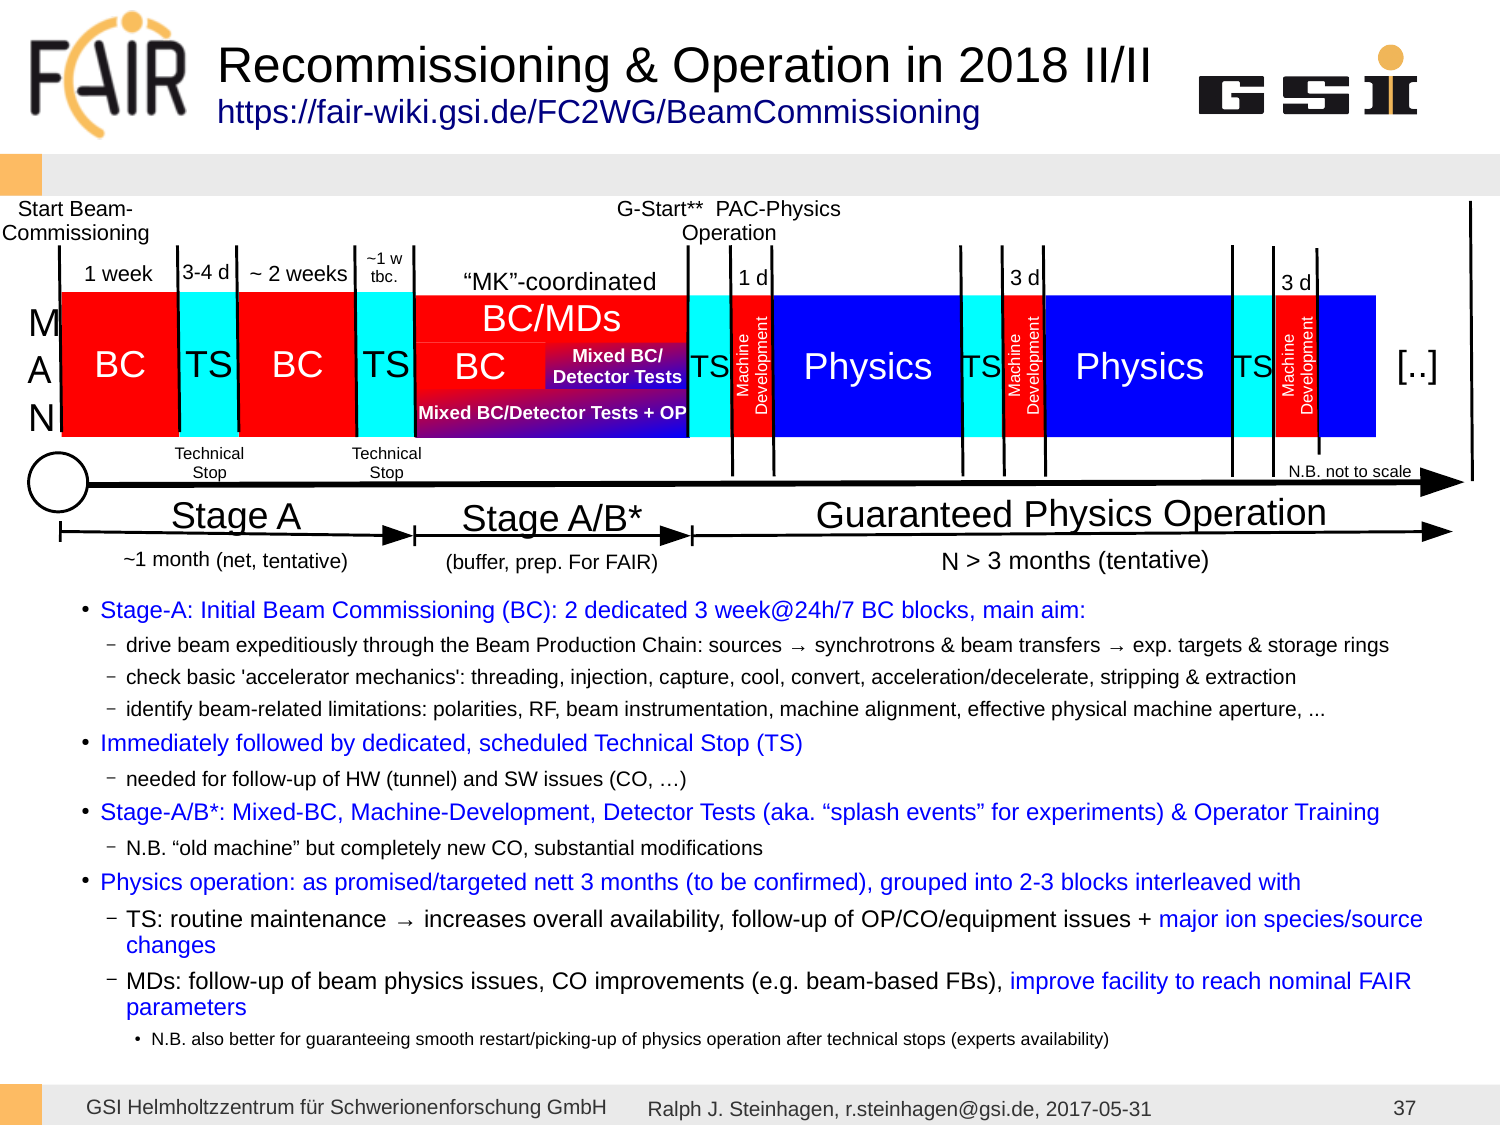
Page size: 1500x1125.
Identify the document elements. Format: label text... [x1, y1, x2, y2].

text_box “MK”-coordinated [448, 259, 672, 303]
text_box ~ 2 weeks [234, 254, 353, 287]
text_box Mixed BC/ Detector Tests [546, 343, 686, 389]
text_box BC [61, 292, 179, 437]
picture [1197, 42, 1419, 117]
text_box BC [239, 292, 355, 437]
text_box Start Beam- Commissioning [0, 188, 166, 277]
text_box TS [1234, 295, 1272, 438]
text_box Machine Development [1005, 295, 1043, 438]
text_box Machine Development [733, 295, 772, 438]
text_box [..] [1381, 336, 1454, 394]
text_box Technical Stop [336, 437, 438, 491]
text_box N [27, 404, 34, 451]
text_box 1 d [738, 277, 782, 291]
text_box Physics [1046, 295, 1231, 438]
list Stage-A: Initial Beam Commissioning (BC): 2 dedicated 3 week@24h/7 BC blocks, main aim: drive beam expeditiously through the Beam Production Chain: sources → synchrotrons & beam transfers → exp. targets & storage rings check basic 'accelerator mechanics': threading, injection, capture, cool, convert, acceleration/decelerate, stripping & extraction identify beam-related limitations: polarities, RF, beam instrumentation, machine alignment, effective physical machine aperture, ... Immediately followed by dedicated, scheduled Technical Stop (TS) needed for follow-up of HW (tunnel) and SW issues (CO, …) Stage-A/B*: Mixed-BC, Machine-Development, Detector Tests (aka. “splash events” for experiments) & Operator Training N.B. “old machine” but completely new CO, substantial modifications Physics operation: as promised/targeted nett 3 months (to be confirmed), grouped into 2-3 blocks interleaved with TS: routine maintenance → increases overall availability, follow-up of OP/CO/equipment issues + major ion species/source changes MDs: follow-up of beam physics issues, CO improvements (e.g. beam-based FBs), improve facility to reach nominal FAIR parameters N.B. also better for guaranteeing smooth restart/picking-up of physics operation after technical stops (experts availability) [75, 596, 1425, 1075]
text_box 1 week [69, 254, 176, 294]
text_box TS [963, 295, 1001, 438]
text_box N.B. not to scale [1273, 454, 1428, 489]
text_box 3 d [1281, 270, 1326, 296]
text_box ~1 w tbc. [358, 248, 411, 298]
title Recommissioning & Operation in 2018 II/II https://fair-wiki.gsi.de/FC2WG/BeamCommissioning [217, 20, 1180, 147]
text_box Machine Development [1275, 295, 1317, 438]
text_box BC [417, 343, 546, 389]
text_box Mixed BC/Detector Tests + OP [417, 389, 686, 438]
text_box BC/MDs [416, 295, 686, 343]
text_box TS [357, 292, 414, 437]
text_box A [27, 357, 34, 404]
text_box Technical Stop [159, 437, 260, 481]
text_box Physics [774, 295, 961, 438]
text_box [28, 452, 88, 512]
text_box 3-4 d [177, 260, 235, 308]
text_box [1319, 295, 1376, 438]
text_box TS [690, 295, 730, 438]
text_box TS [179, 308, 239, 437]
picture [30, 9, 187, 141]
text_box M [27, 289, 34, 357]
text_box 3 d [1009, 265, 1054, 291]
text_box G-Start** PAC-Physics Operation [590, 189, 869, 277]
